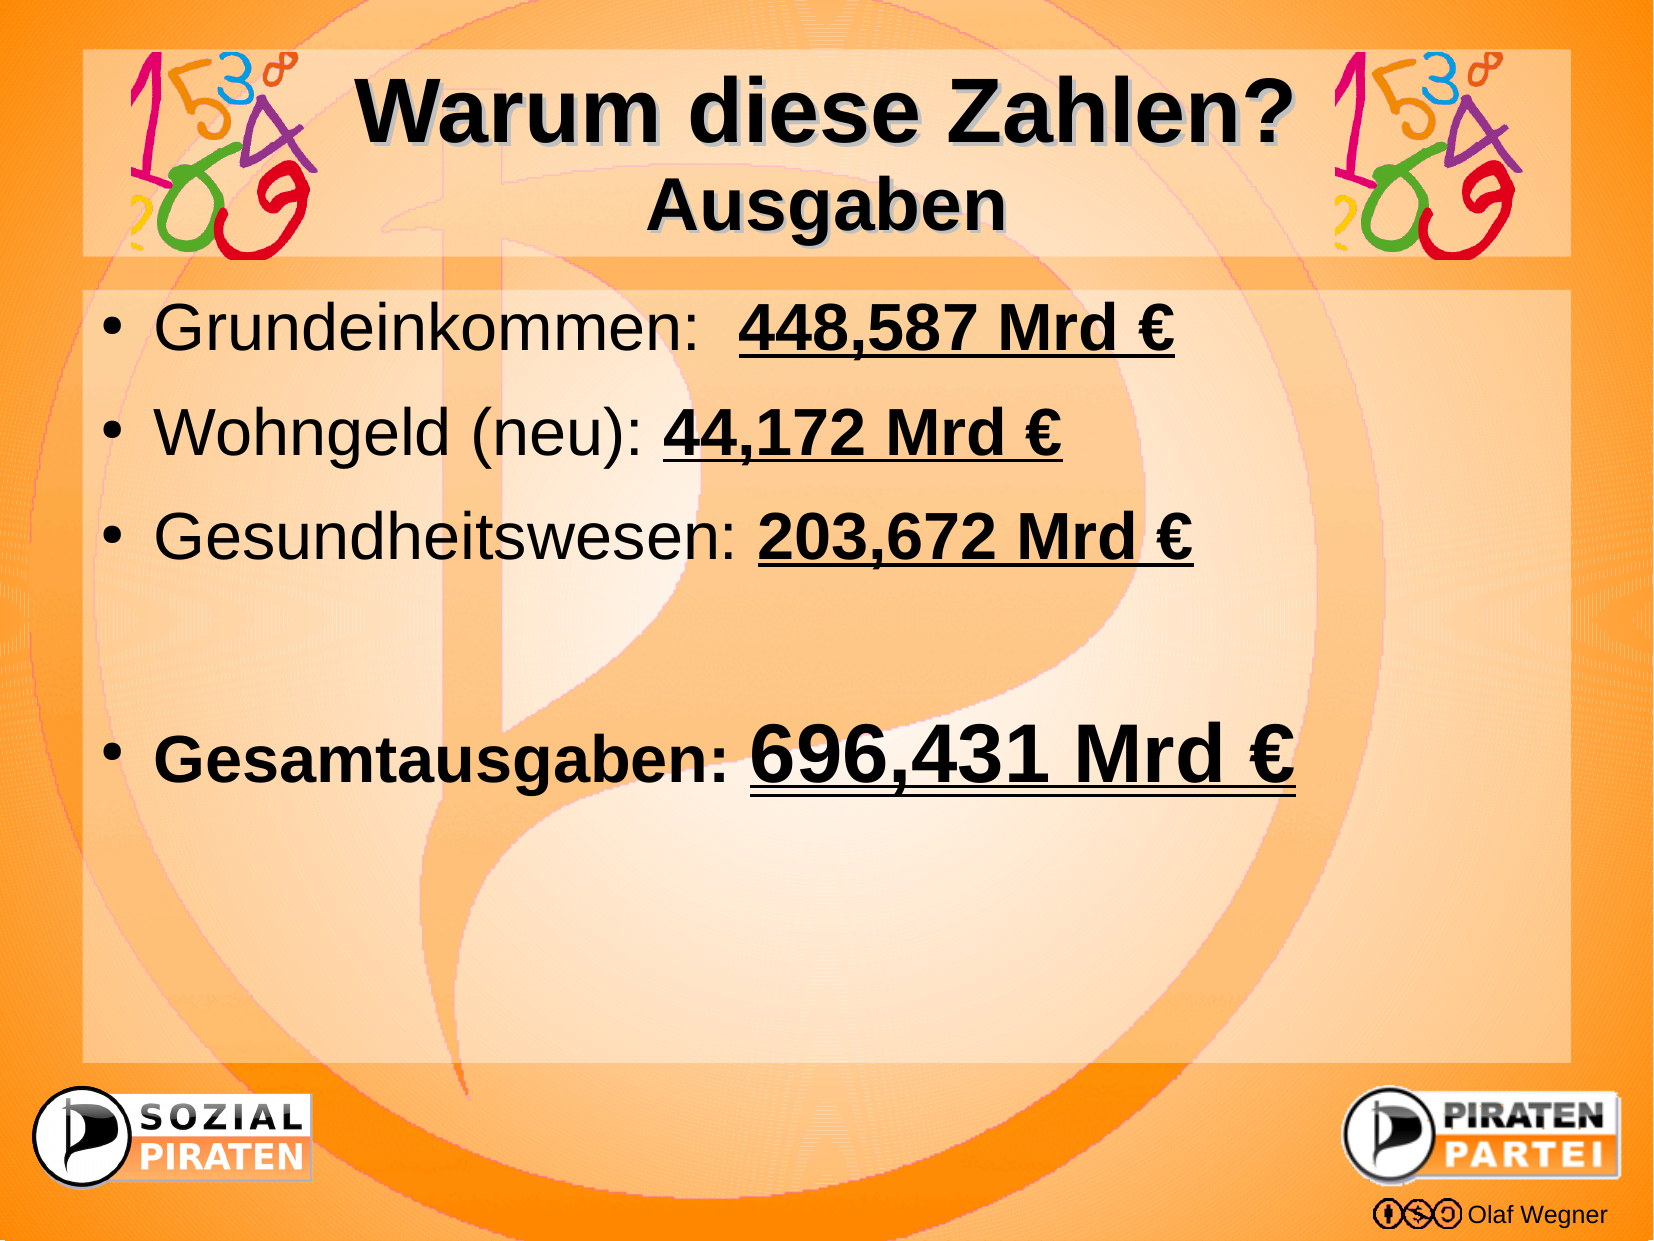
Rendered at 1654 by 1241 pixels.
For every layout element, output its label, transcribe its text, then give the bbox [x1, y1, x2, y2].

list Grundeinkommen: 448,587 Mrd € Wohngeld (neu): 44,172 Mrd € Gesundheitswesen: 203,672 Mrd € Gesamtausgaben: 696,431 Mrd € [82, 290, 1571, 1063]
text_box Olaf Wegner [1452, 1193, 1623, 1237]
picture [29, 0, 1623, 1241]
title Warum diese Zahlen? Ausgaben [82, 49, 1571, 257]
